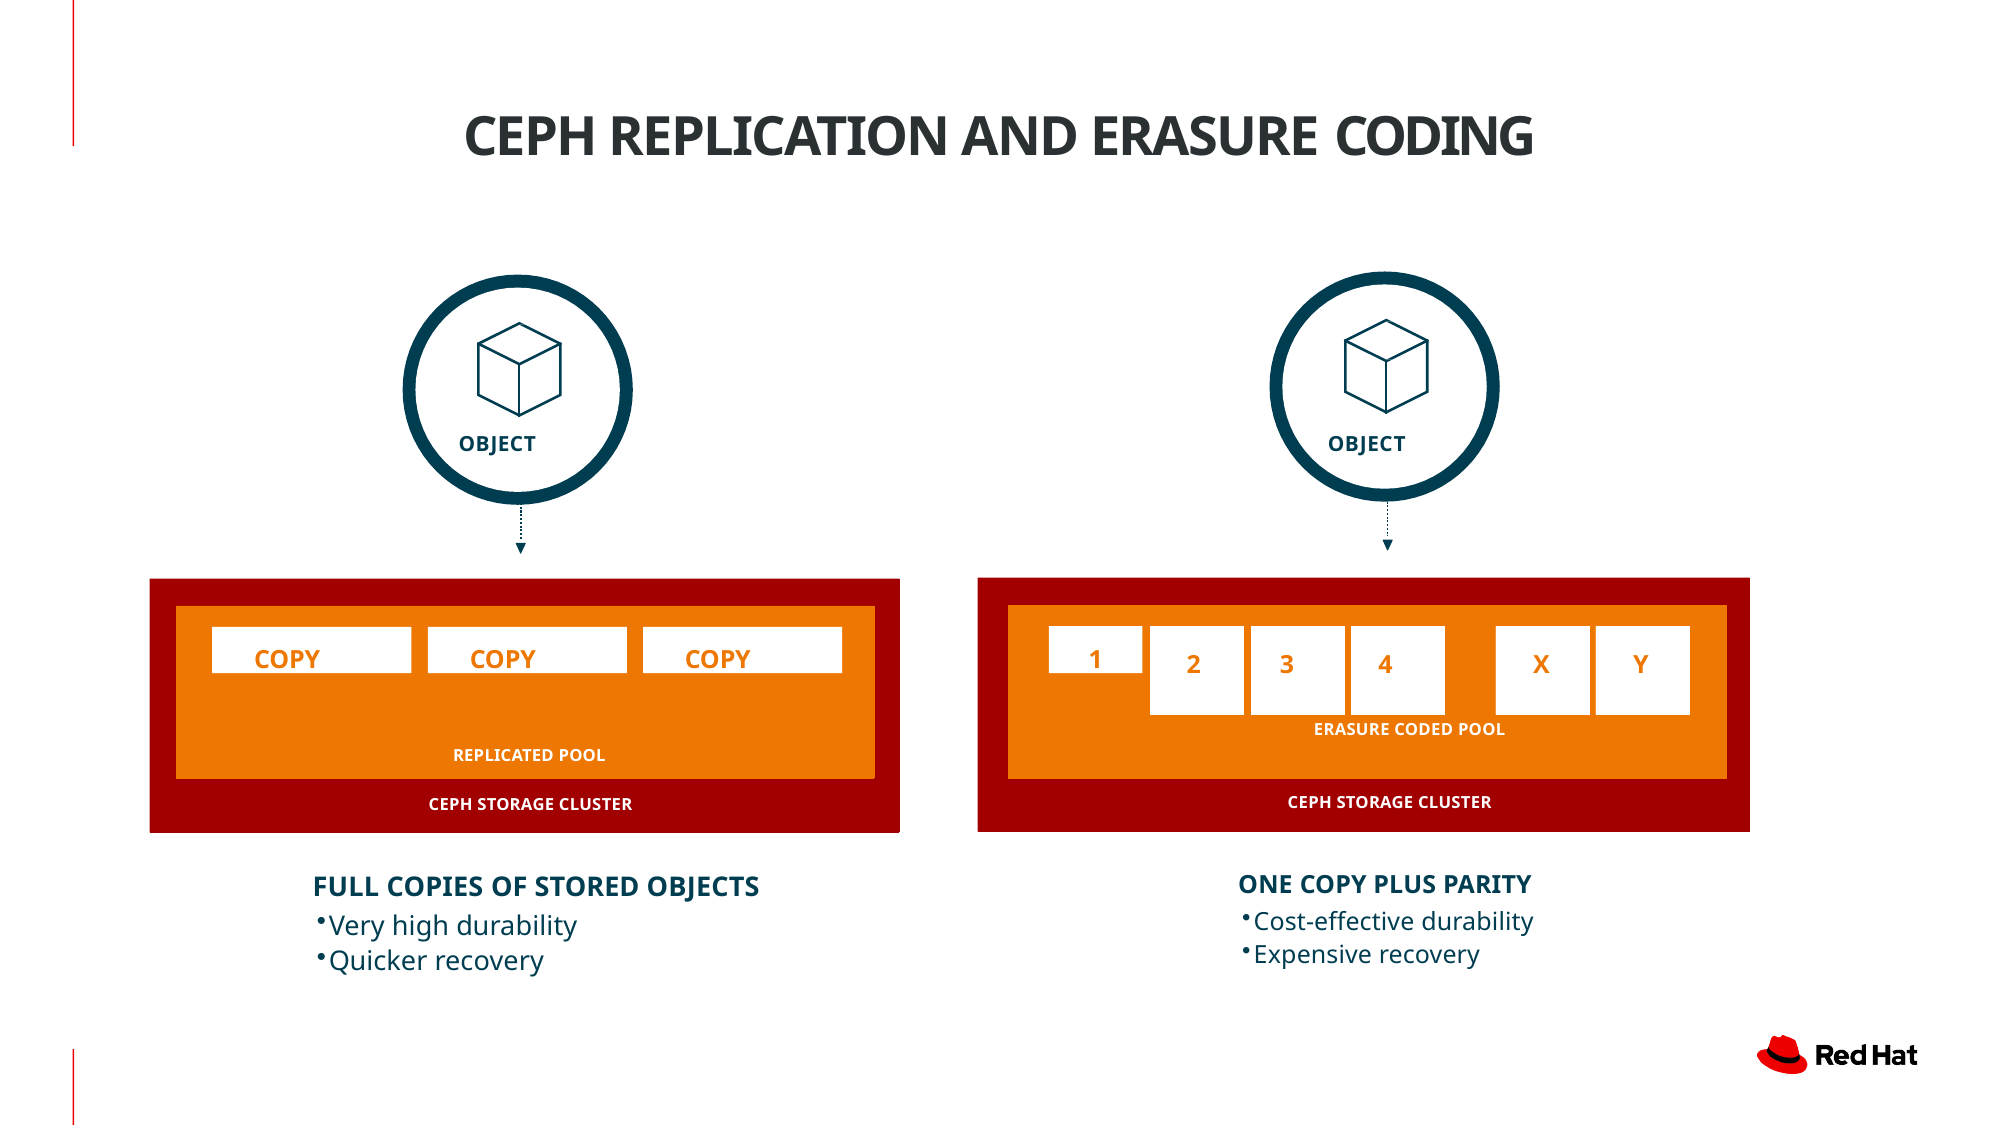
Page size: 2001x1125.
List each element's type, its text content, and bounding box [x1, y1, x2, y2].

text_box COPY [643, 626, 843, 674]
text_box OBJECT [456, 430, 583, 456]
text_box Y [1633, 648, 1657, 679]
text_box CEPH STORAGE CLUSTER [1231, 792, 1546, 813]
title Ceph Replication and ERASURE CODING [68, 85, 1932, 212]
text_box [1269, 271, 1500, 502]
text_box OBJECT [1325, 430, 1450, 456]
text_box [402, 274, 633, 505]
text_box COPY [427, 626, 627, 674]
text_box [977, 577, 1750, 832]
text_box [149, 578, 900, 833]
text_box FULL COPIES OF STORED OBJECTS Very high durability Quicker recovery [310, 868, 781, 977]
text_box ONE COPY PLUS PARITY Cost-effective durability Expensive recovery [1235, 868, 1611, 969]
text_box 2 [1186, 648, 1208, 679]
text_box [1382, 539, 1393, 551]
text_box [515, 542, 526, 554]
text_box 3 4 ERASURE CODED POOL [1255, 648, 1540, 740]
picture [1757, 1035, 1918, 1074]
text_box REPLICATED POOL [419, 744, 637, 766]
text_box COPY [212, 626, 412, 674]
text_box CEPH STORAGE CLUSTER [364, 794, 695, 815]
text_box 1 [1048, 626, 1143, 674]
text_box X [1533, 648, 1557, 679]
